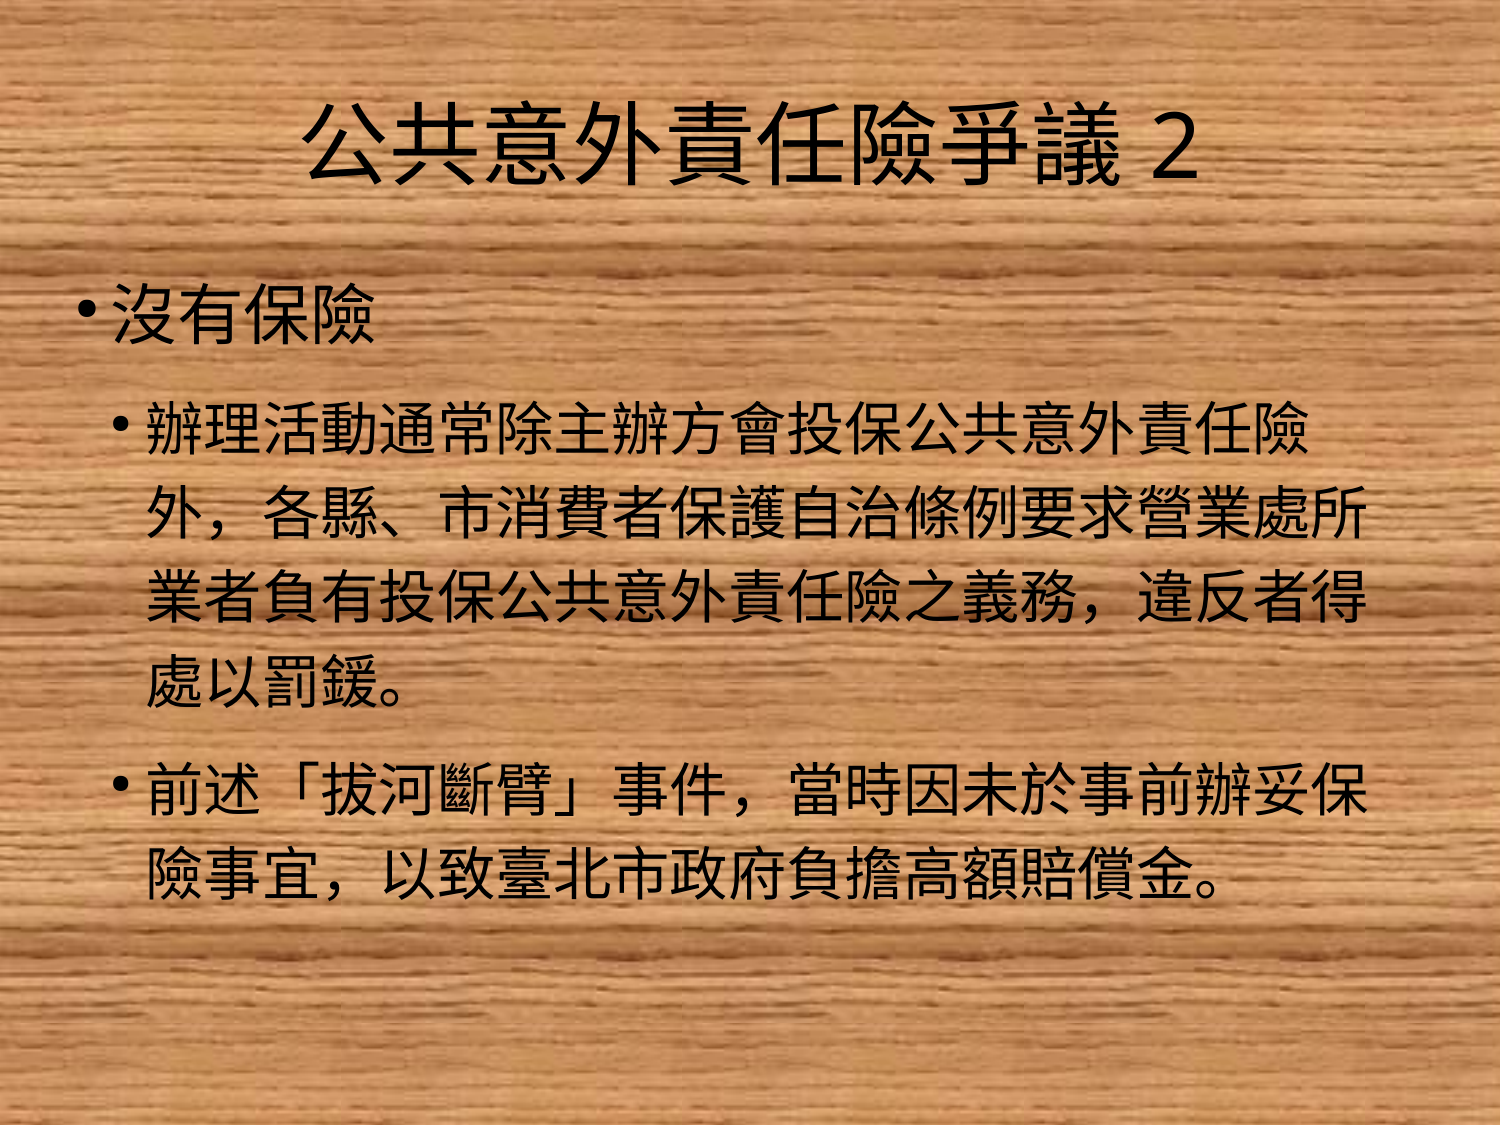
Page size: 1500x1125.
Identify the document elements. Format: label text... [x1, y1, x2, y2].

title 公共意外責任險爭議2 [75, 45, 1425, 233]
list 沒有保險 辦理活動通常除主辦方會投保公共意外責任險外，各縣、市消費者保護自治條例要求營業處所業者負有投保公共意外責任險之義務，違反者得處以罰鍰。 前述「拔河斷臂」事件，當時因未於事前辦妥保險事宜，以致臺北市政府負擔高額賠償金。 [75, 262, 1425, 1005]
picture [0, 0, 1500, 1125]
